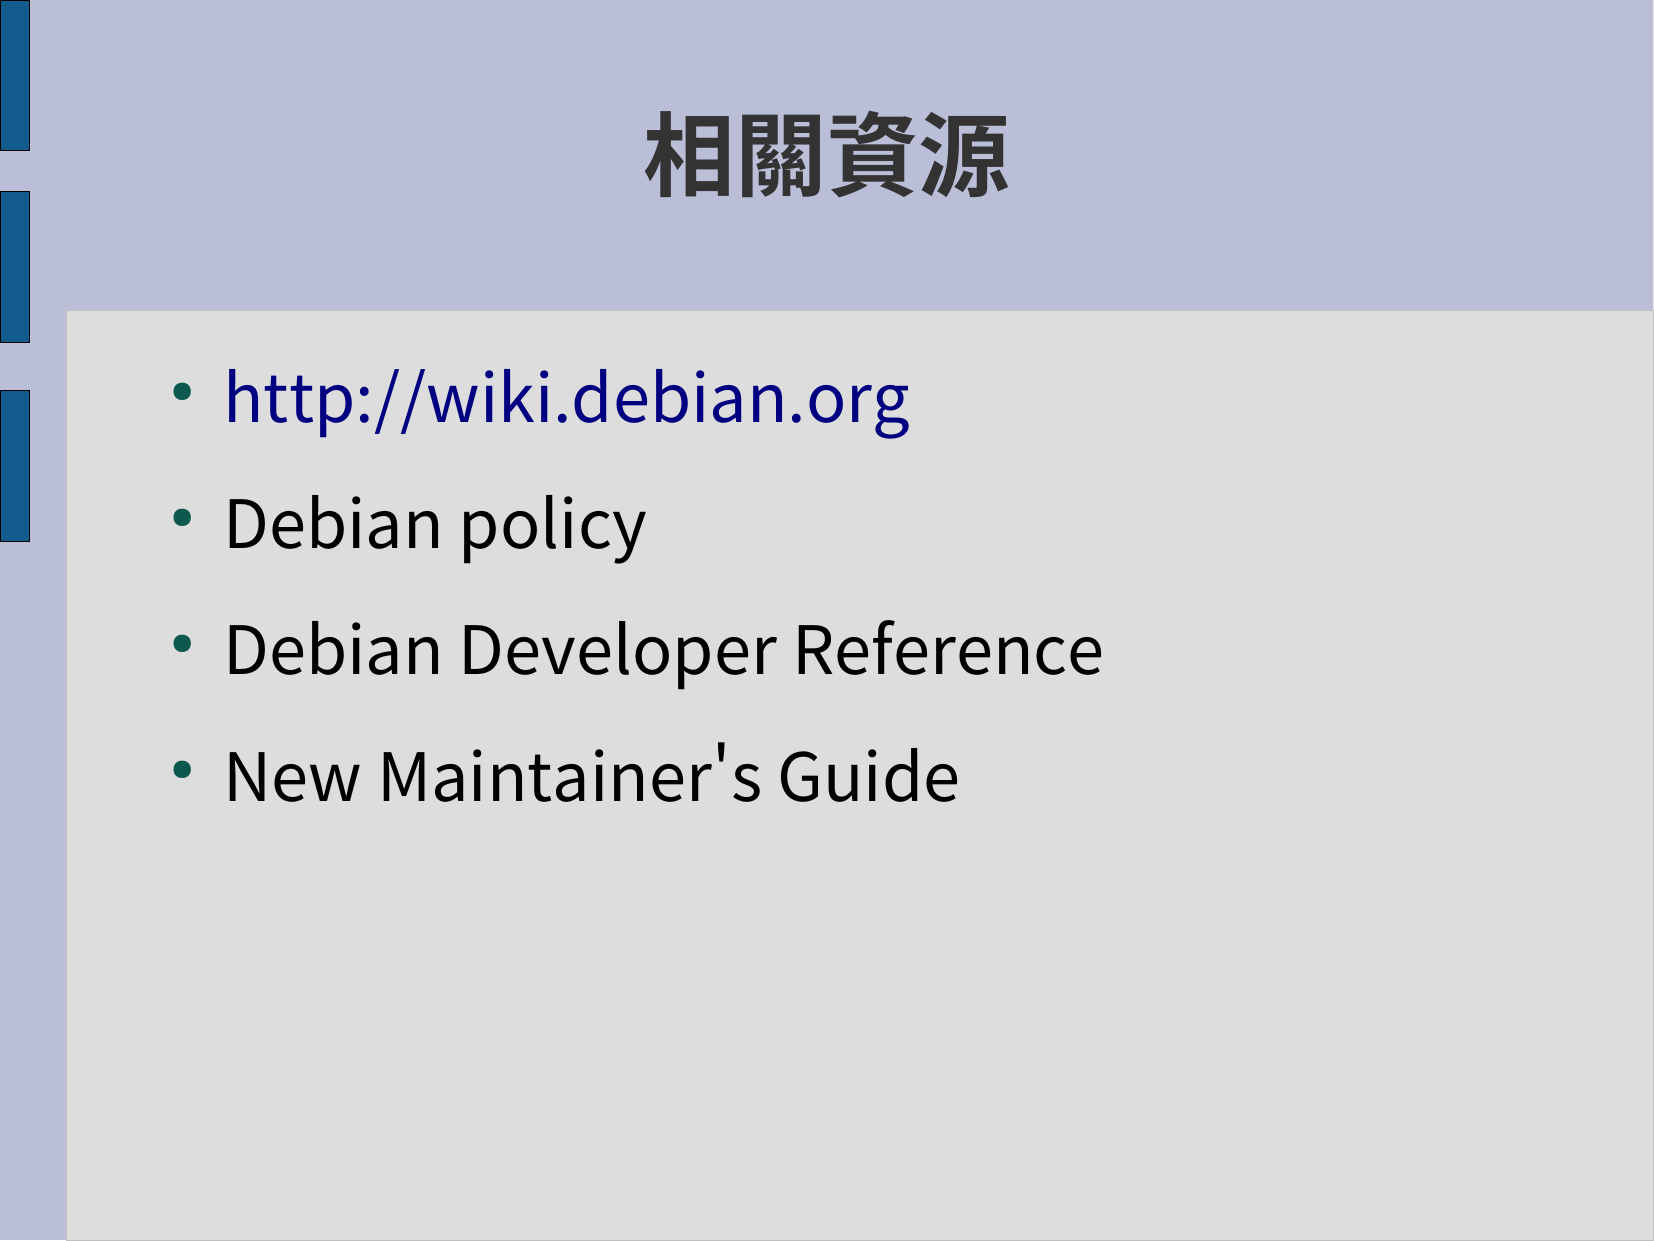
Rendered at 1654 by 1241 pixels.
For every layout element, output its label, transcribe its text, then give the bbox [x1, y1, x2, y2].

list http://wiki.debian.org Debian policy Debian Developer Reference New Maintainer's Guide [152, 344, 1534, 1127]
title 相關資源 [121, 46, 1534, 254]
